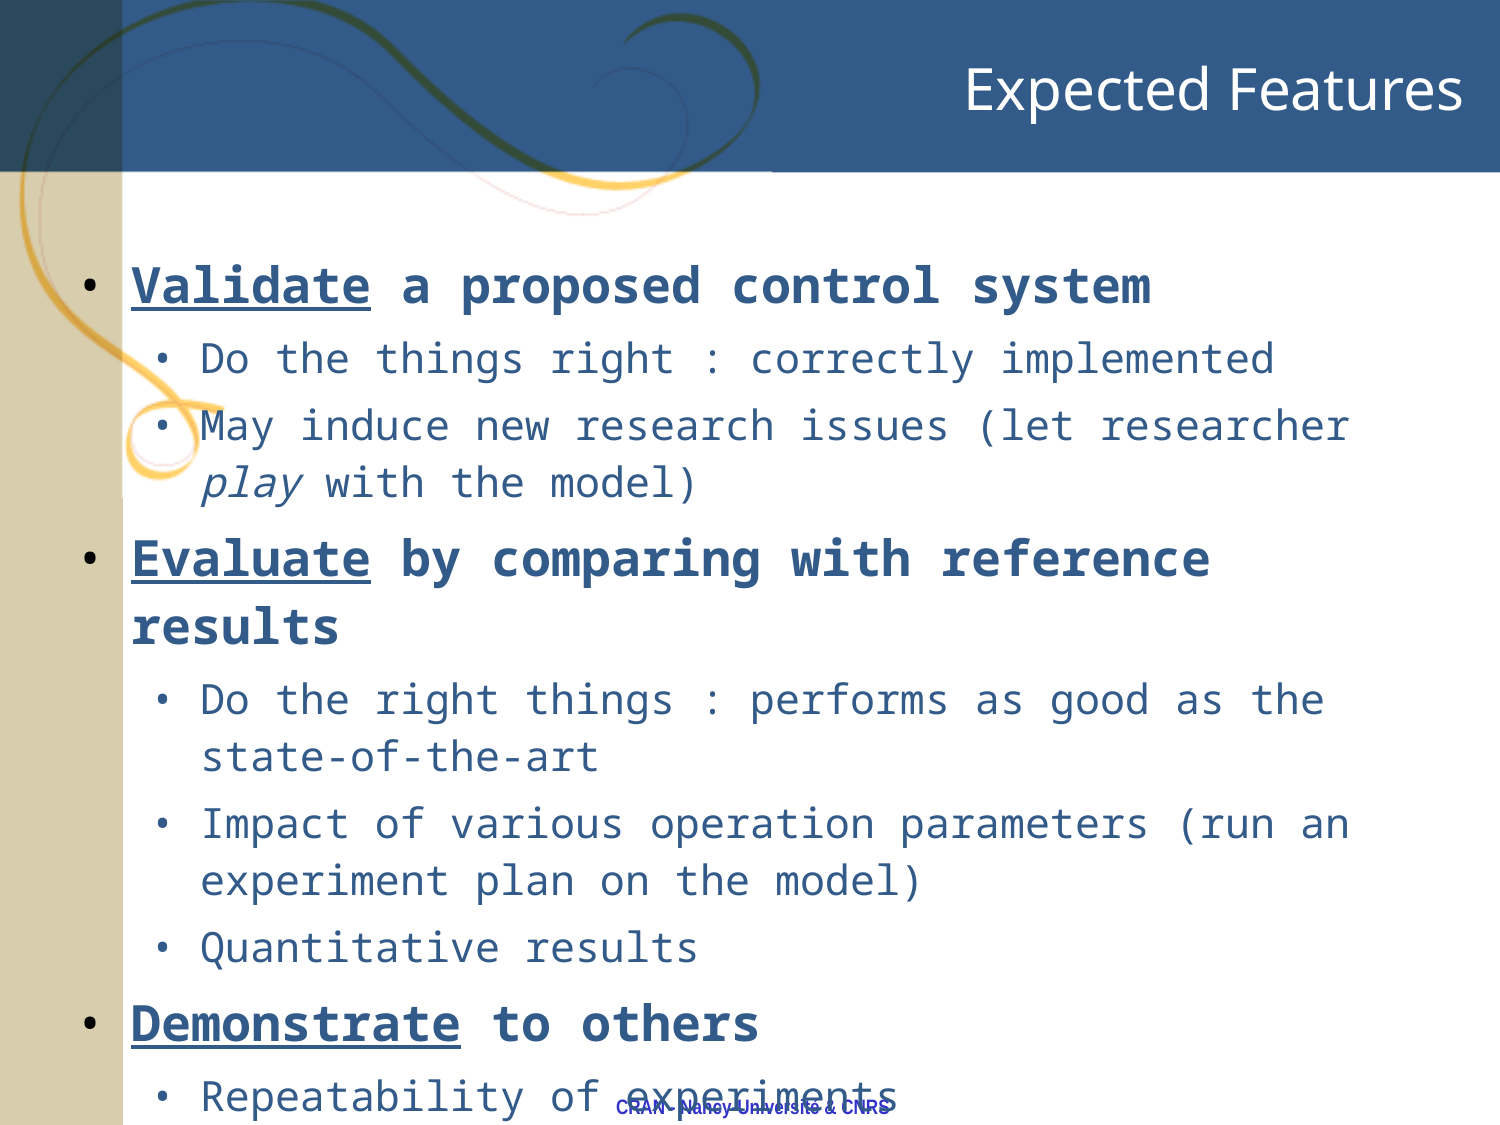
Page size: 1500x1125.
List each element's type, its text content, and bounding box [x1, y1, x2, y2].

title Expected Features [112, 0, 1500, 176]
picture [0, 0, 772, 498]
list Validate a proposed control system Do the things right : correctly implemented May induce new research issues (let researcher play with the model) Evaluate by comparing with reference results Do the right things : performs as good as the state-of-the-art Impact of various operation parameters (run an experiment plan on the model) Quantitative results Demonstrate to others Repeatability of experiments Be able to share models [75, 249, 1438, 1026]
